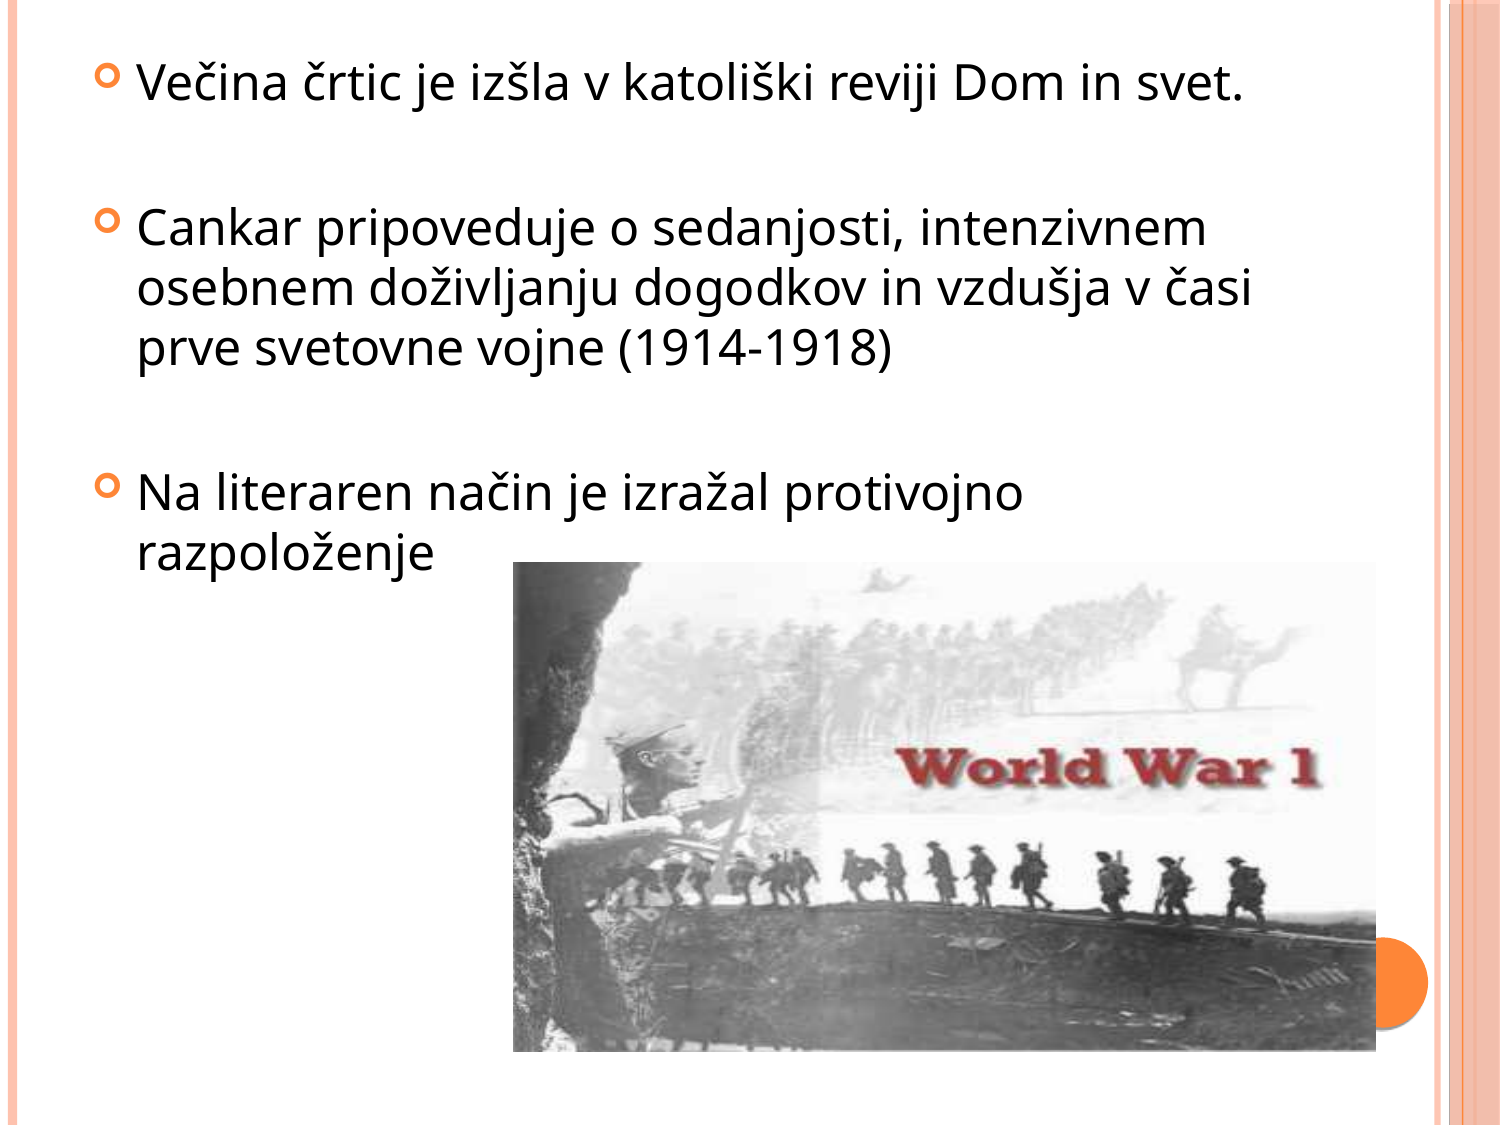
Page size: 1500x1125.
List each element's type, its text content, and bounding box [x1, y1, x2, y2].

picture [513, 562, 1376, 1052]
list Večina črtic je izšla v katoliški reviji Dom in svet. Cankar pripoveduje o sedanjosti, intenzivnem osebnem doživljanju dogodkov in vzdušja v časi prve svetovne vojne (1914-1918) Na literaren način je izražal protivojno razpoloženje [76, 42, 1302, 843]
